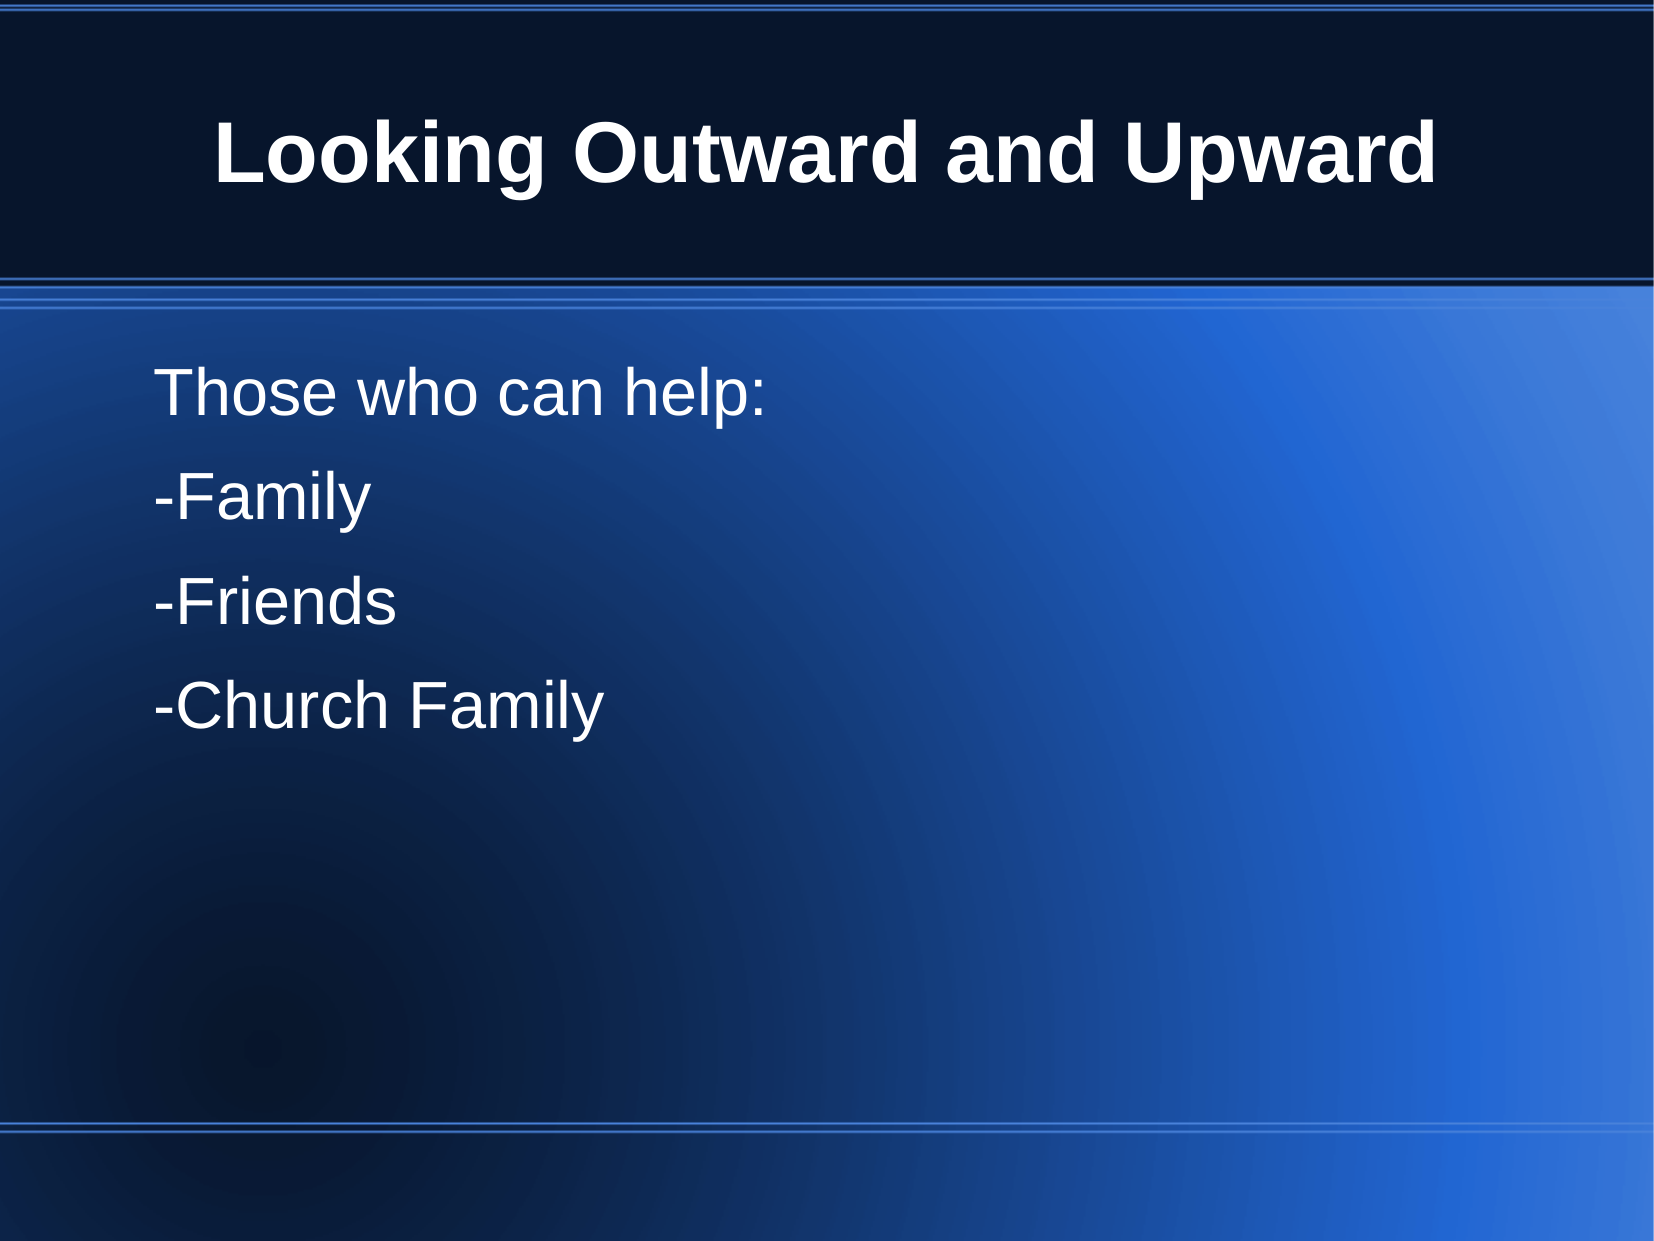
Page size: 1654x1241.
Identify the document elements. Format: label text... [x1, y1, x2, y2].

list Those who can help: -Family -Friends -Church Family [82, 355, 1571, 1058]
title Looking Outward and Upward [82, 49, 1571, 257]
picture [0, 0, 1654, 1241]
